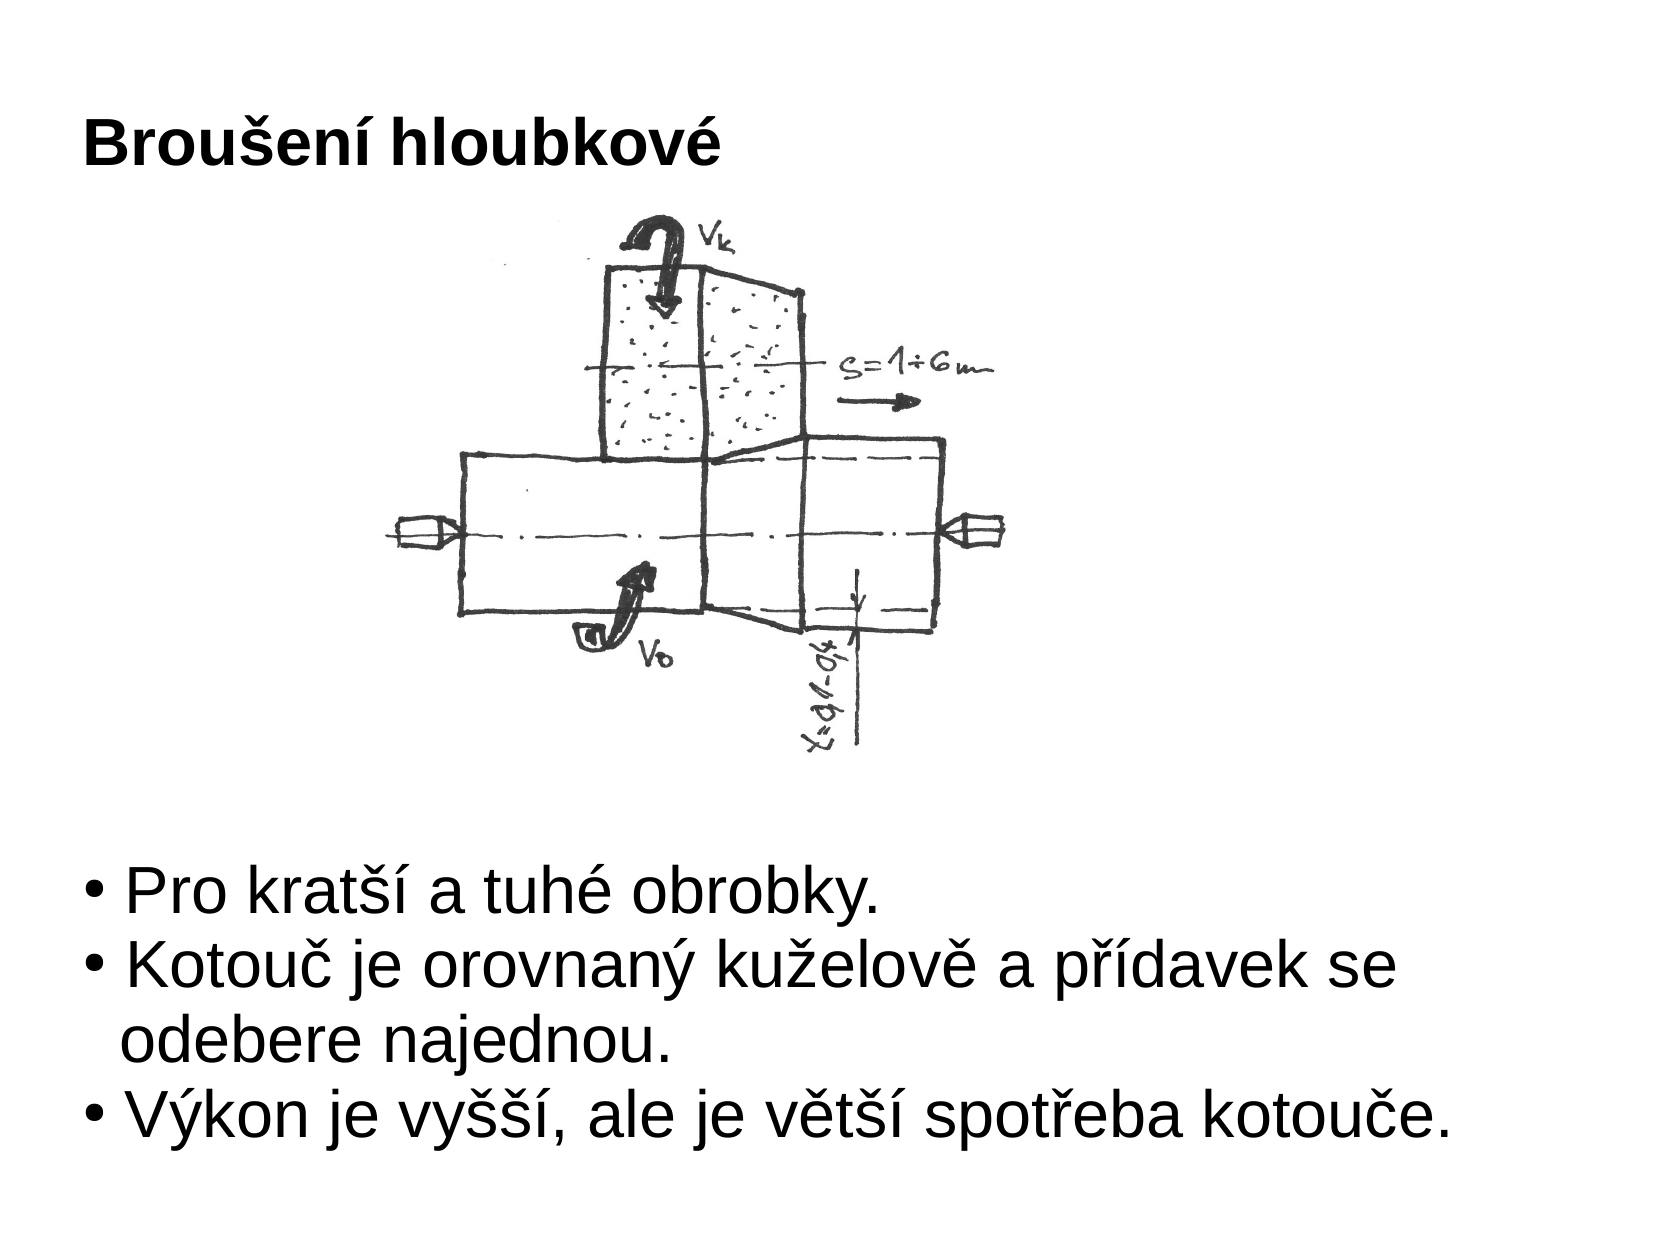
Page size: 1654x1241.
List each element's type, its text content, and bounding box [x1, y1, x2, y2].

picture [353, 206, 1034, 768]
subtitle Broušení hloubkové Pro kratší a tuhé obrobky. Kotouč je orovnaný kuželově a přídavek se odebere najednou. Výkon je vyšší, ale je větší spotřeba kotouče. [82, 0, 1571, 1241]
